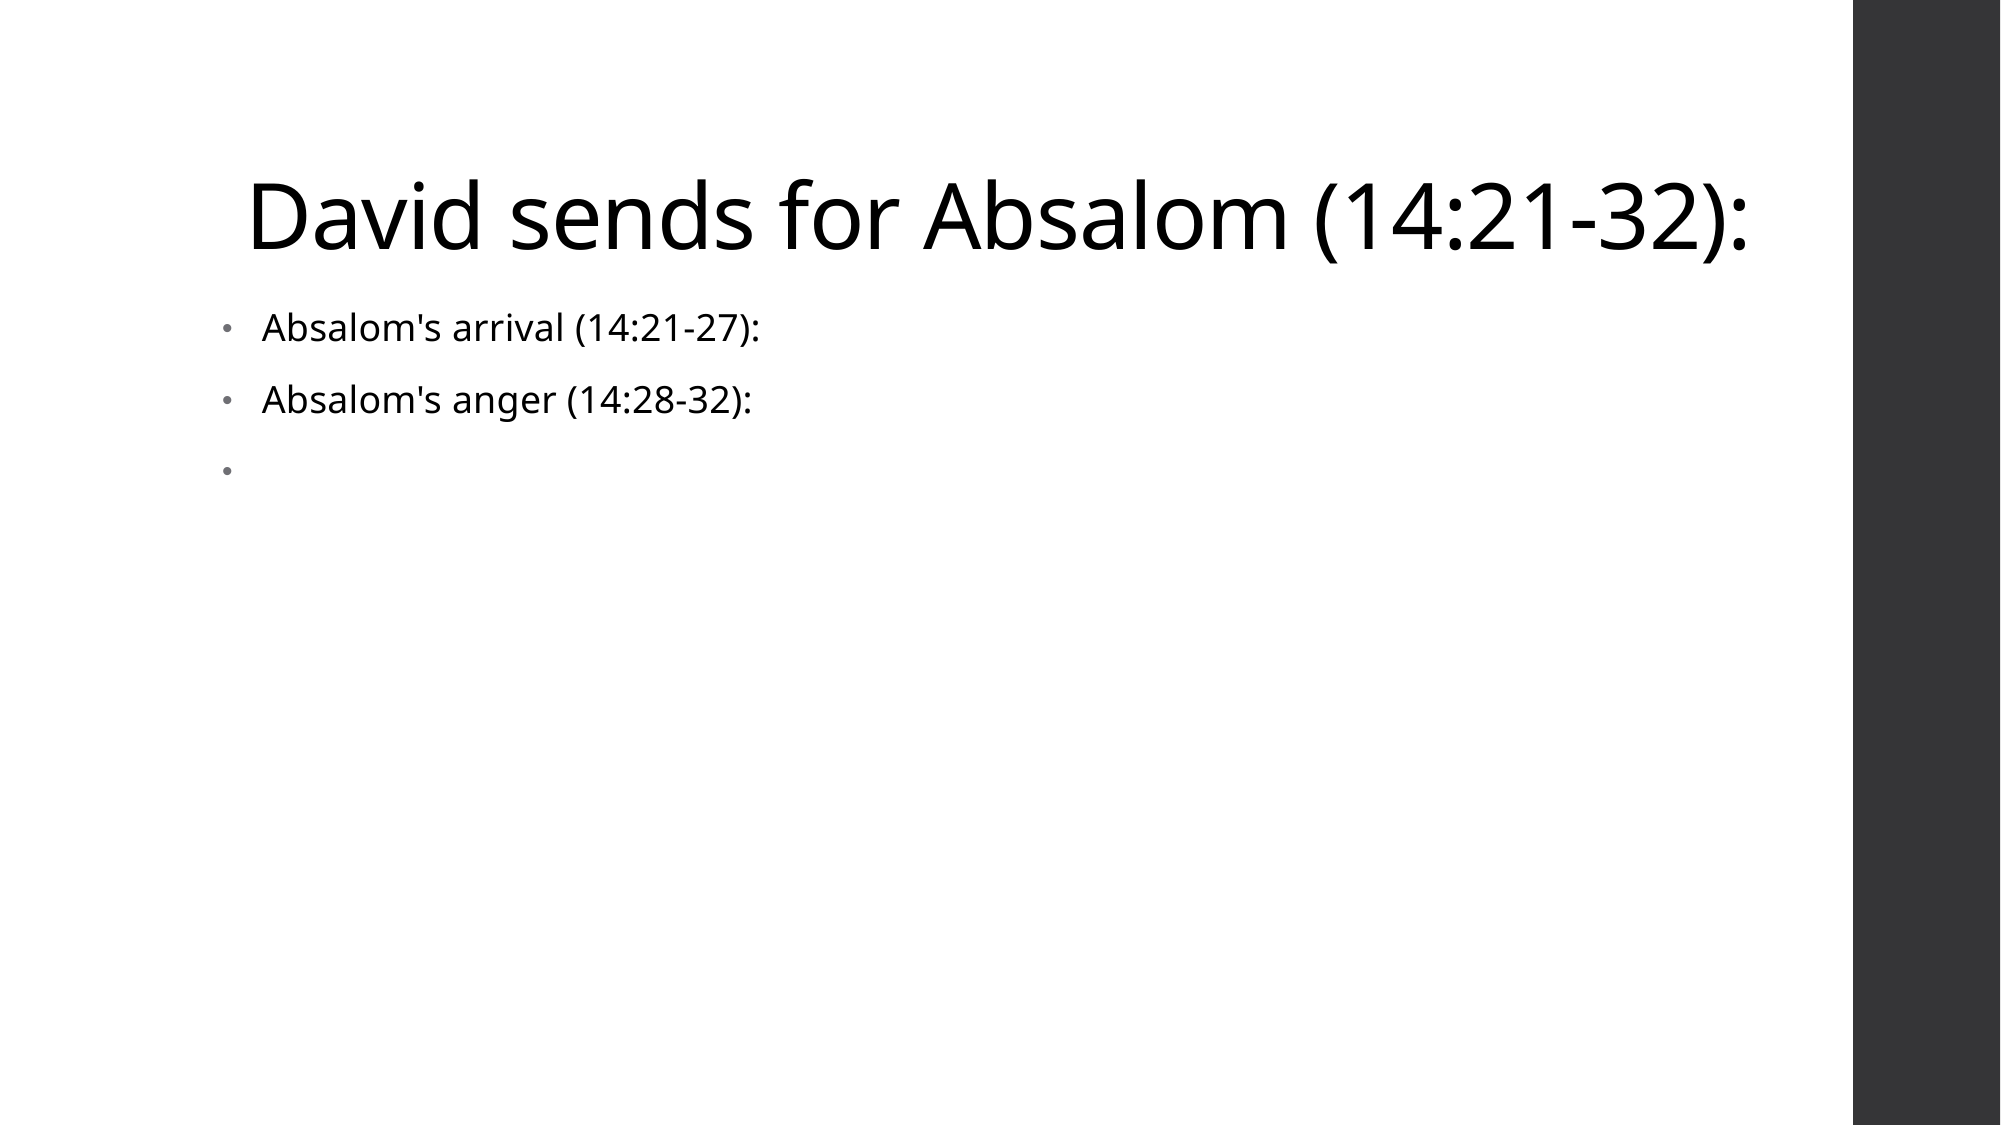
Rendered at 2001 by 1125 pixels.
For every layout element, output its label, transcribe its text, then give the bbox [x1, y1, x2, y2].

list Absalom's arrival (14:21-27): Absalom's anger (14:28-32): [206, 299, 1617, 1014]
title David sends for Absalom (14:21-32): [206, 60, 1797, 278]
